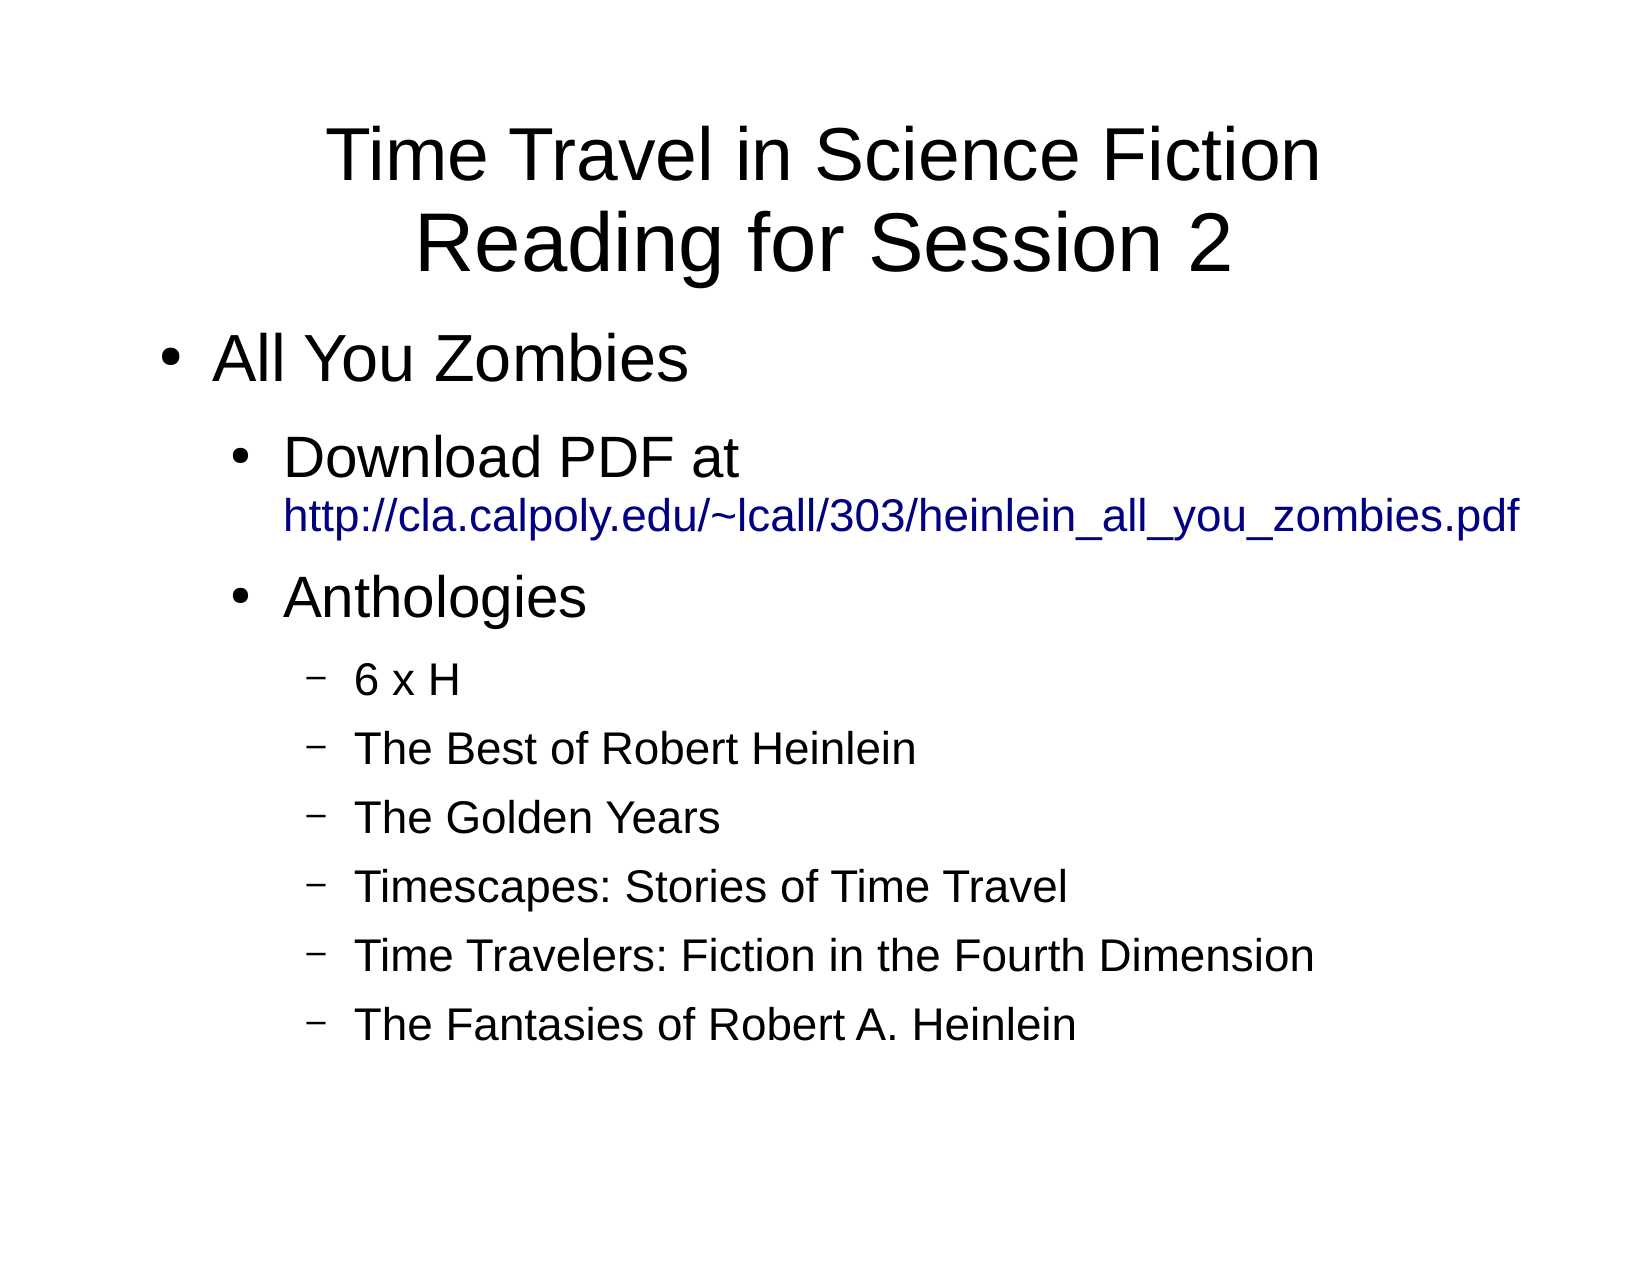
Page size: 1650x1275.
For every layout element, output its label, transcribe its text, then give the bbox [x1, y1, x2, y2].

list All You Zombies Download PDF at http://cla.calpoly.edu/~lcall/303/heinlein_all_you_zombies.pdf Anthologies 6 x H The Best of Robert Heinlein The Golden Years Timescapes: Stories of Time Travel Time Travelers: Fiction in the Fourth Dimension The Fantasies of Robert A. Heinlein [141, 320, 1521, 1275]
title Time Travel in Science Fiction Reading for Session 2 [134, 99, 1515, 303]
